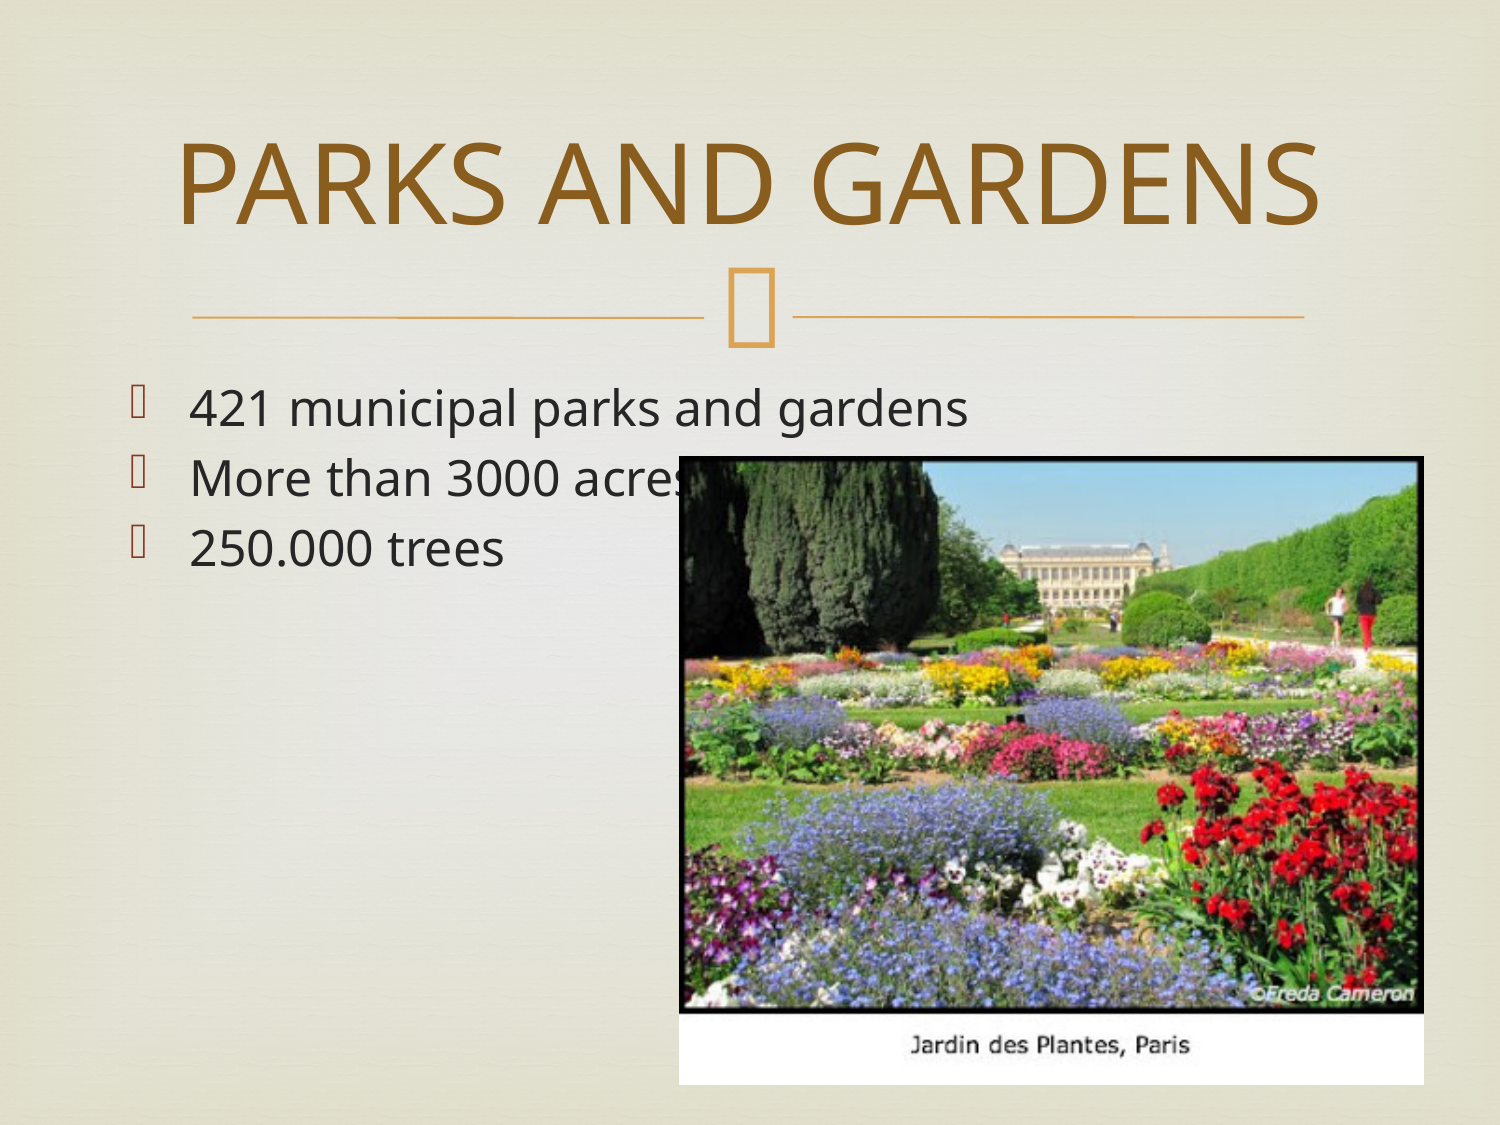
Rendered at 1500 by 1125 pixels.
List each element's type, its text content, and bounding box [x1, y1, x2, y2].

picture [679, 456, 1424, 1085]
title PARKS AND GARDENS [112, 93, 1386, 267]
list 421 municipal parks and gardens More than 3000 acres 250.000 trees [114, 368, 1386, 1005]
